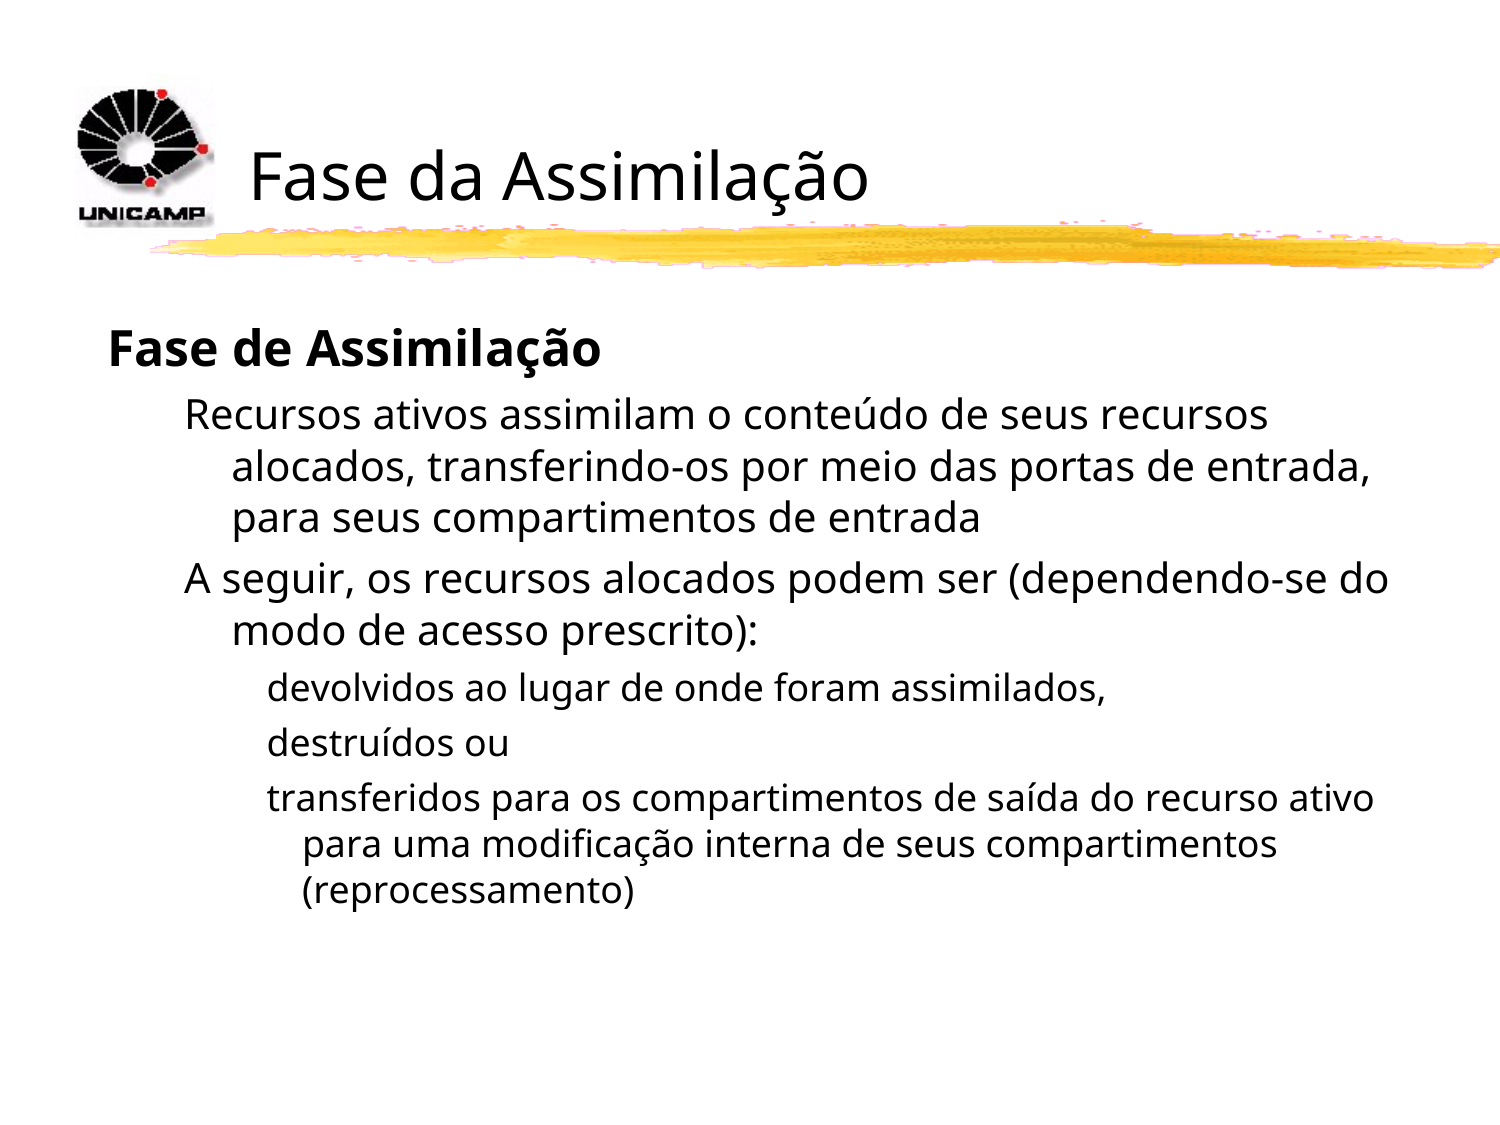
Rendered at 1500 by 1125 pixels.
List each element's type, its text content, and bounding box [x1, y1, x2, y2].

picture [75, 74, 1500, 279]
title Fase da Assimilação [233, 37, 1434, 225]
list Fase de Assimilação Recursos ativos assimilam o conteúdo de seus recursos alocados, transferindo-os por meio das portas de entrada, para seus compartimentos de entrada A seguir, os recursos alocados podem ser (dependendo-se do modo de acesso prescrito): devolvidos ao lugar de onde foram assimilados, destruídos ou transferidos para os compartimentos de saída do recurso ativo para uma modificação interna de seus compartimentos (reprocessamento) [74, 309, 1417, 994]
